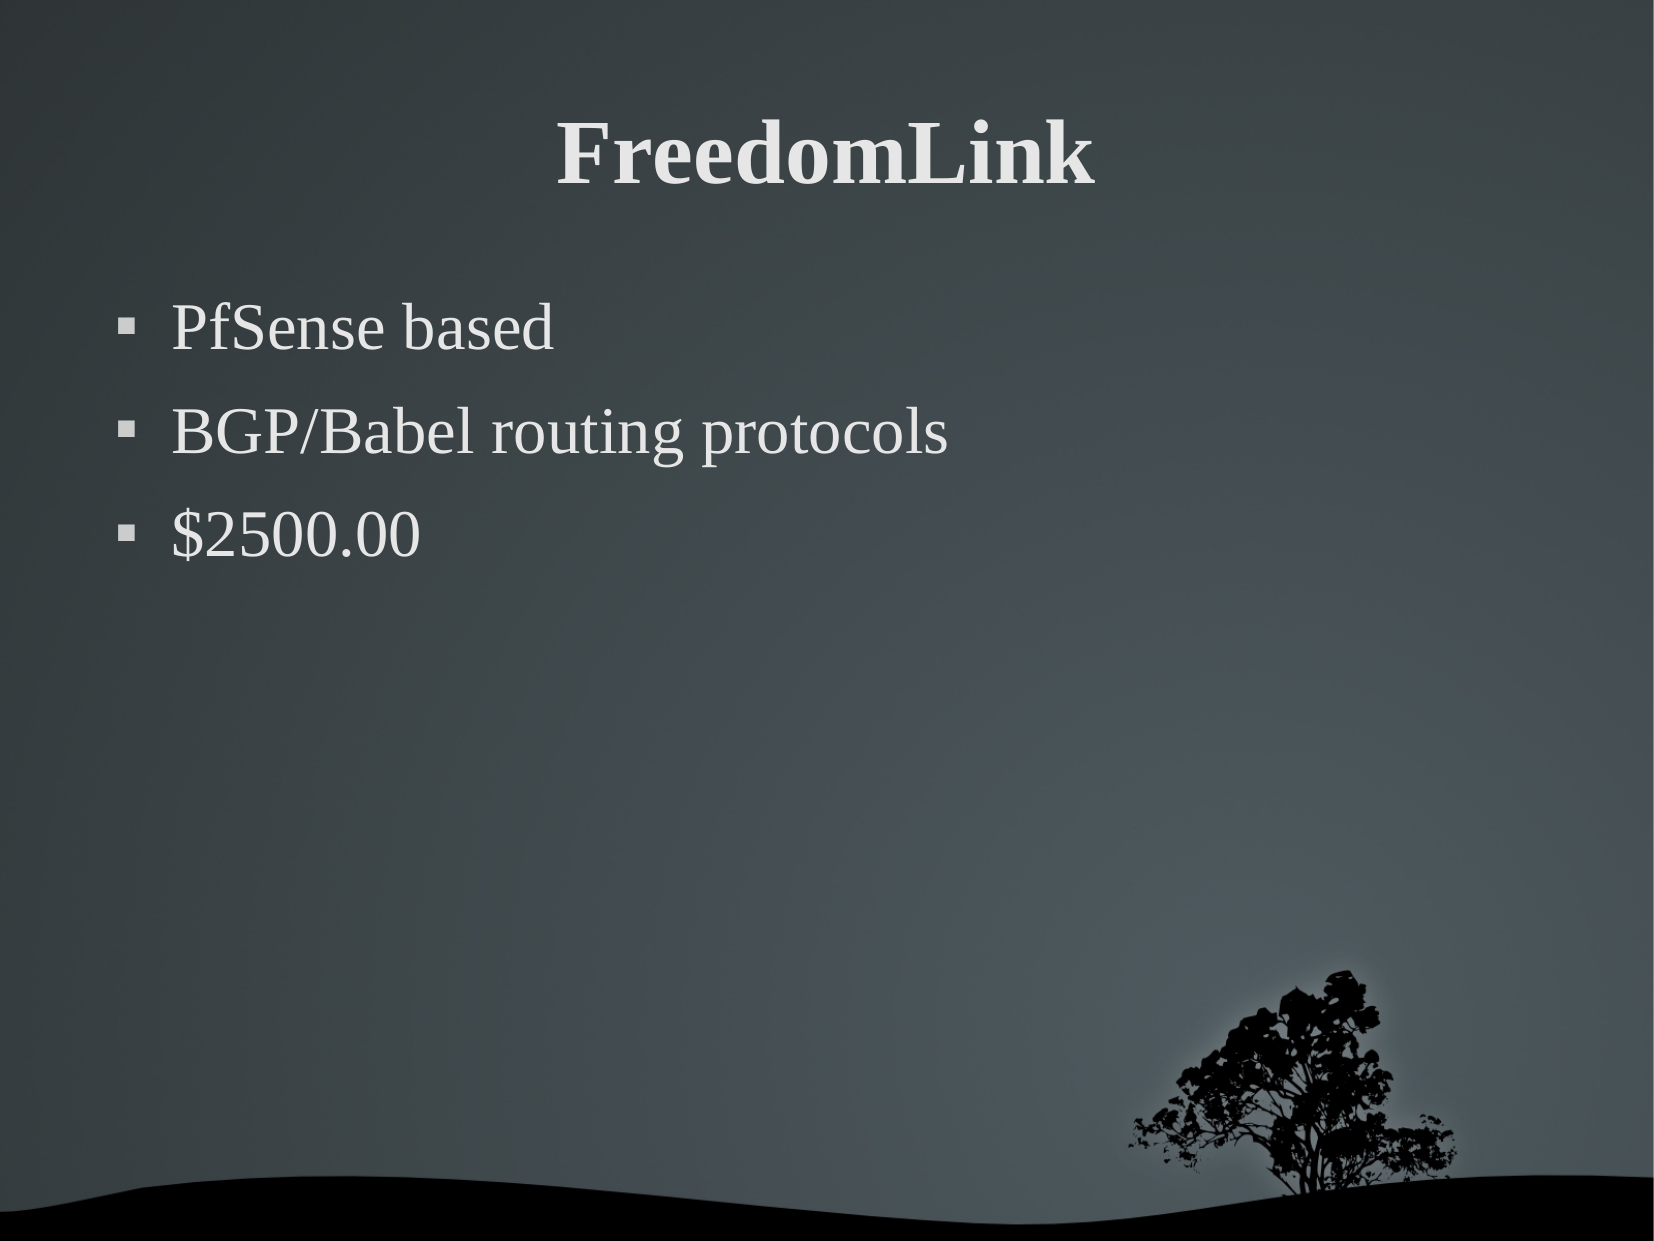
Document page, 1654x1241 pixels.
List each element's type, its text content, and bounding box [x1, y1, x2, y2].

picture [0, 0, 1654, 1241]
list PfSense based BGP/Babel routing protocols $2500.00 [82, 290, 1571, 1109]
title FreedomLink [82, 49, 1571, 257]
